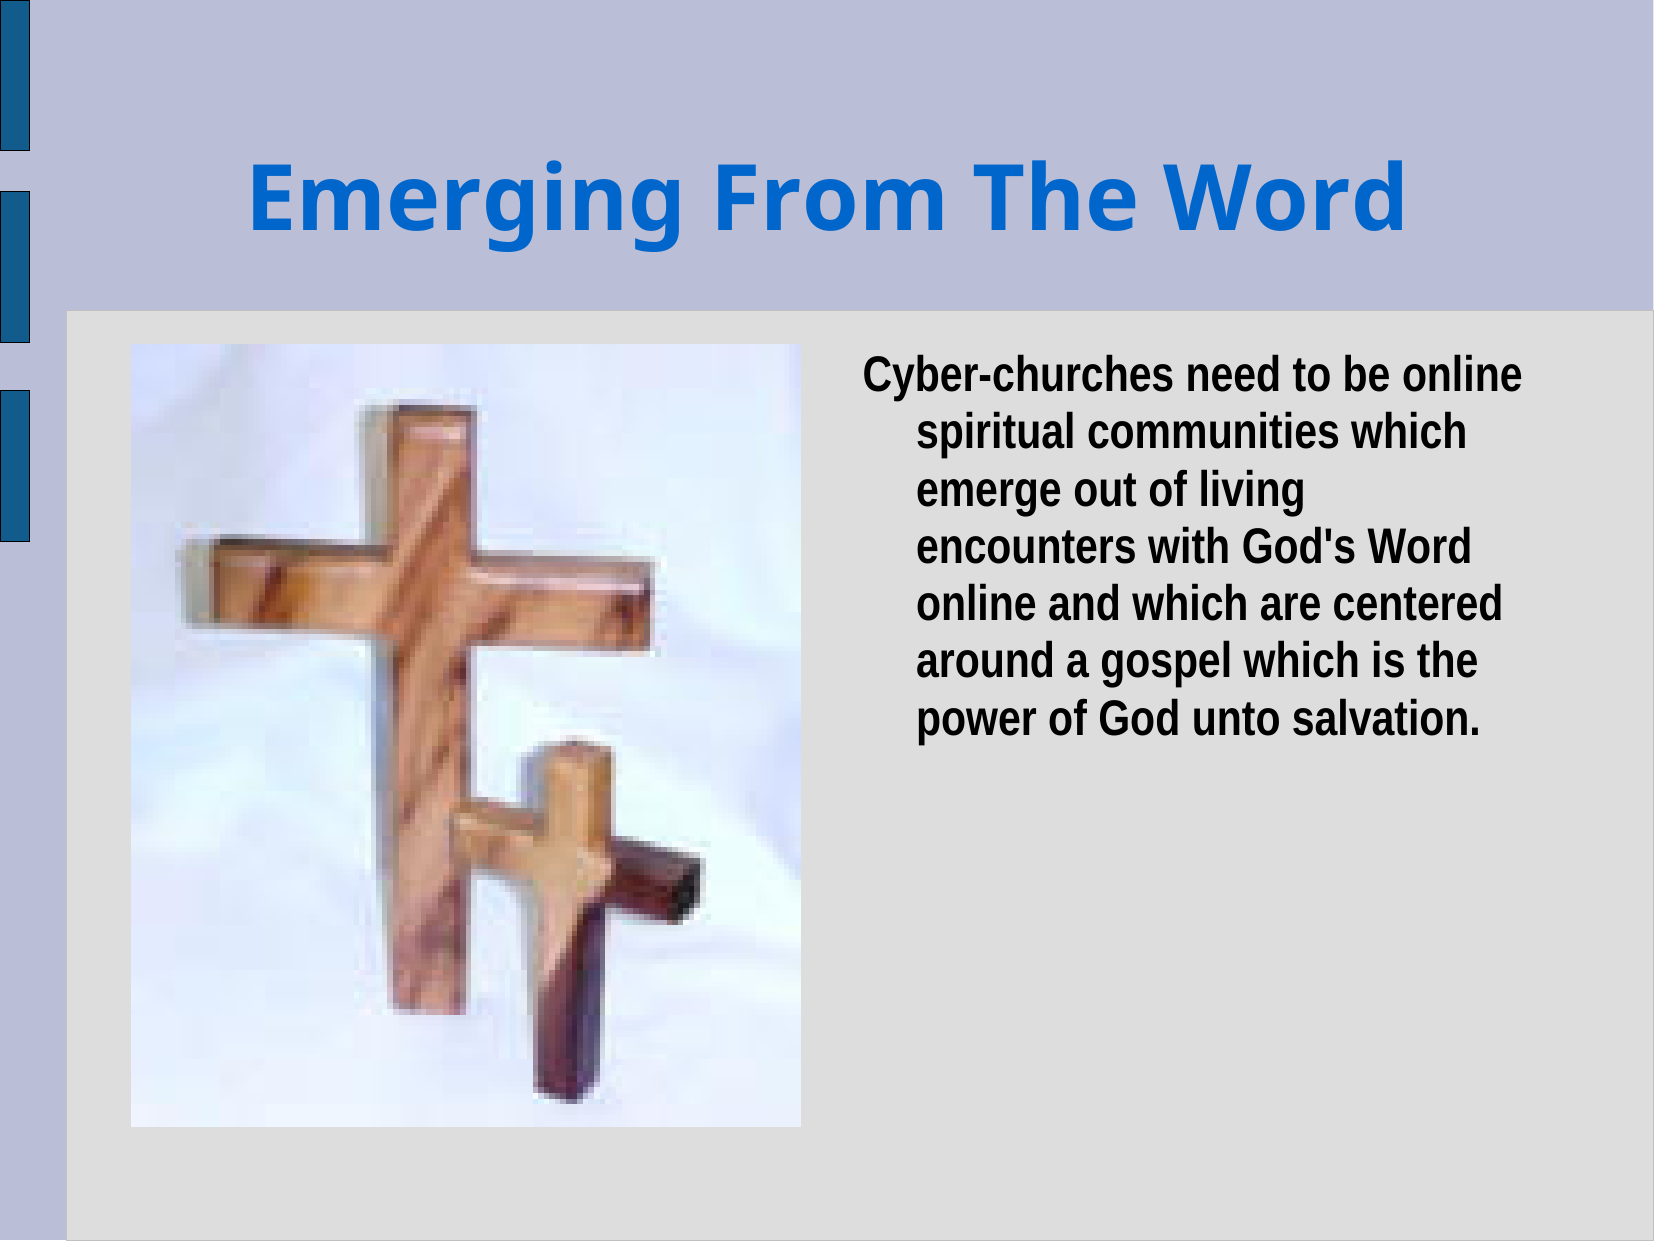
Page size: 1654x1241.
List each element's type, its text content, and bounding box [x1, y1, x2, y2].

list Cyber-churches need to be online spiritual communities which emerge out of living encounters with God's Word online and which are centered around a gospel which is the power of God unto salvation. [845, 344, 1535, 1127]
title Emerging From The Word [121, 91, 1534, 299]
picture [131, 344, 801, 1127]
